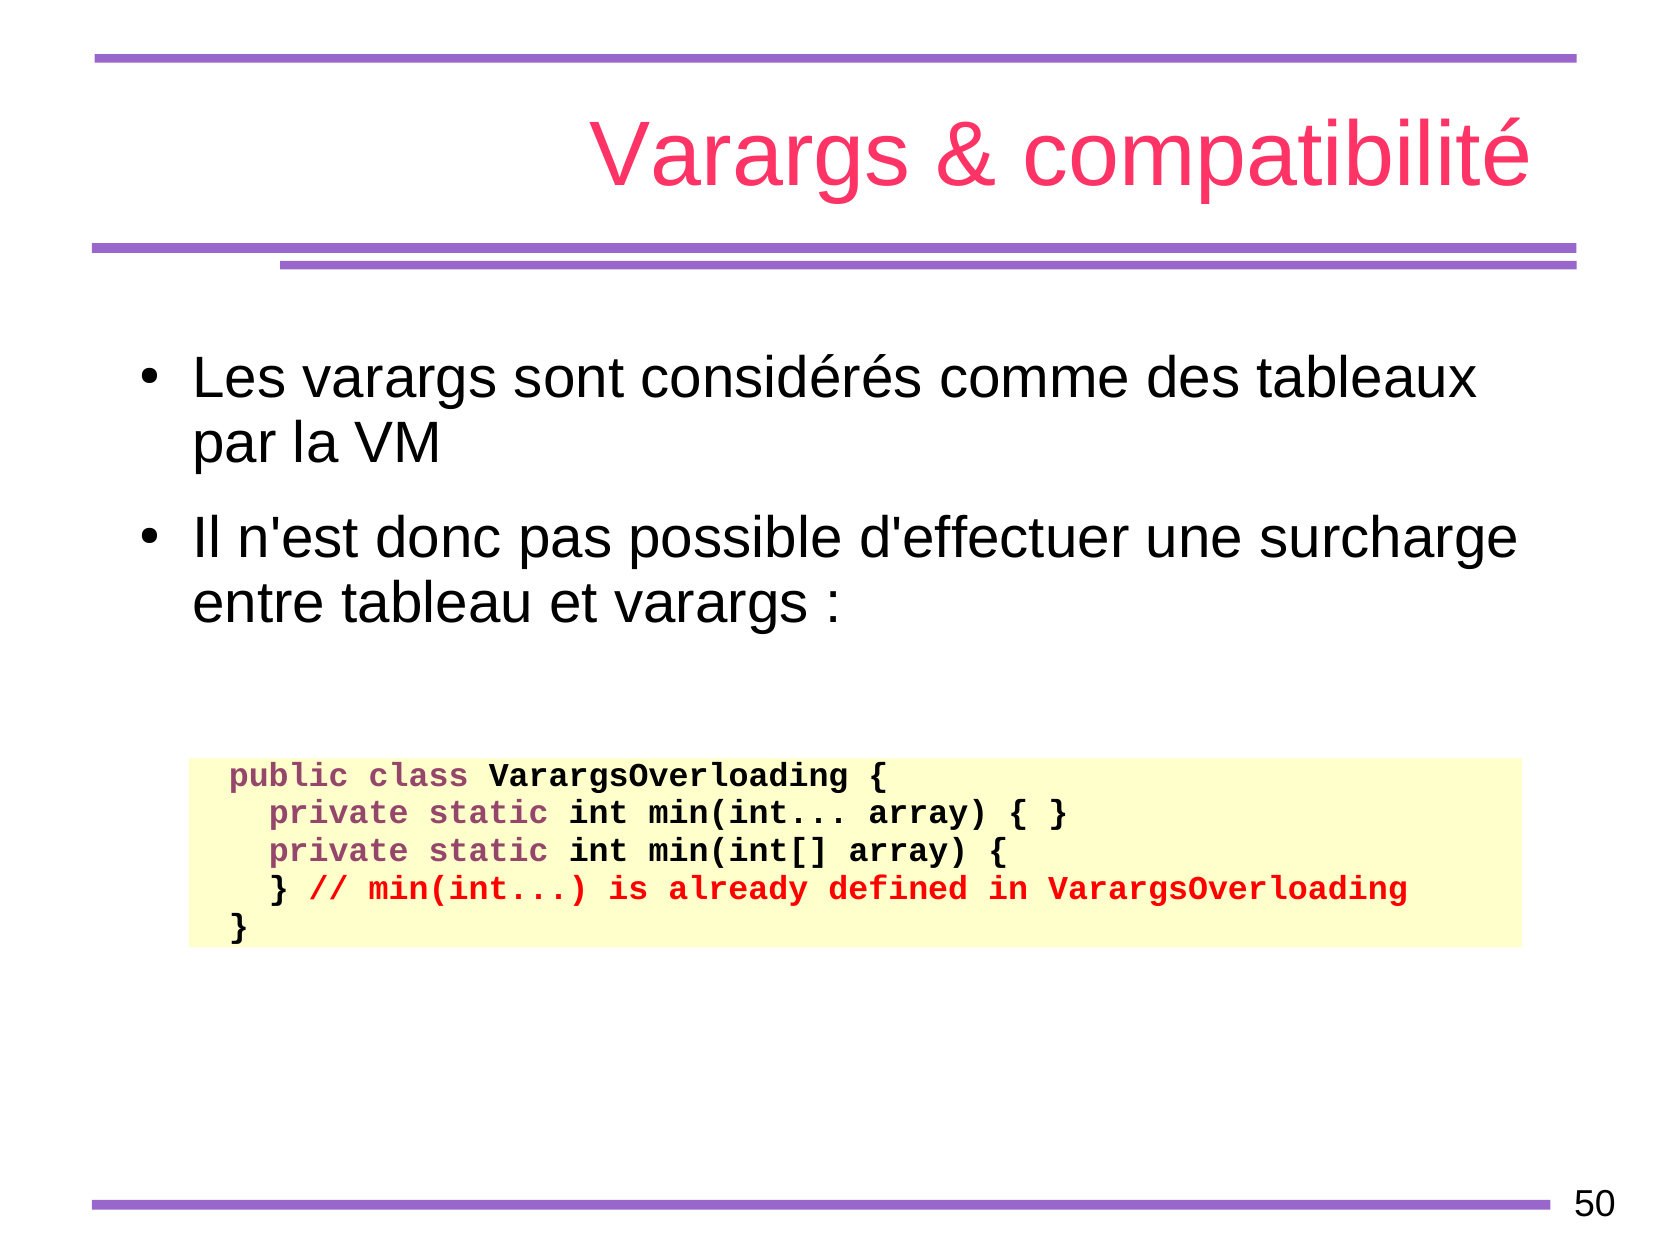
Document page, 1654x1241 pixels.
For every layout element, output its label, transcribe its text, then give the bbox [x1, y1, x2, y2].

title Varargs & compatibilité [121, 49, 1534, 257]
text_box public class VarargsOverloading { private static int min(int... array) { } private static int min(int[] array) { } // min(int...) is already defined in VarargsOverloading } [188, 758, 1522, 948]
list Les varargs sont considérés comme des tableaux par la VM Il n'est donc pas possible d'effectuer une surcharge entre tableau et varargs : [121, 344, 1534, 686]
